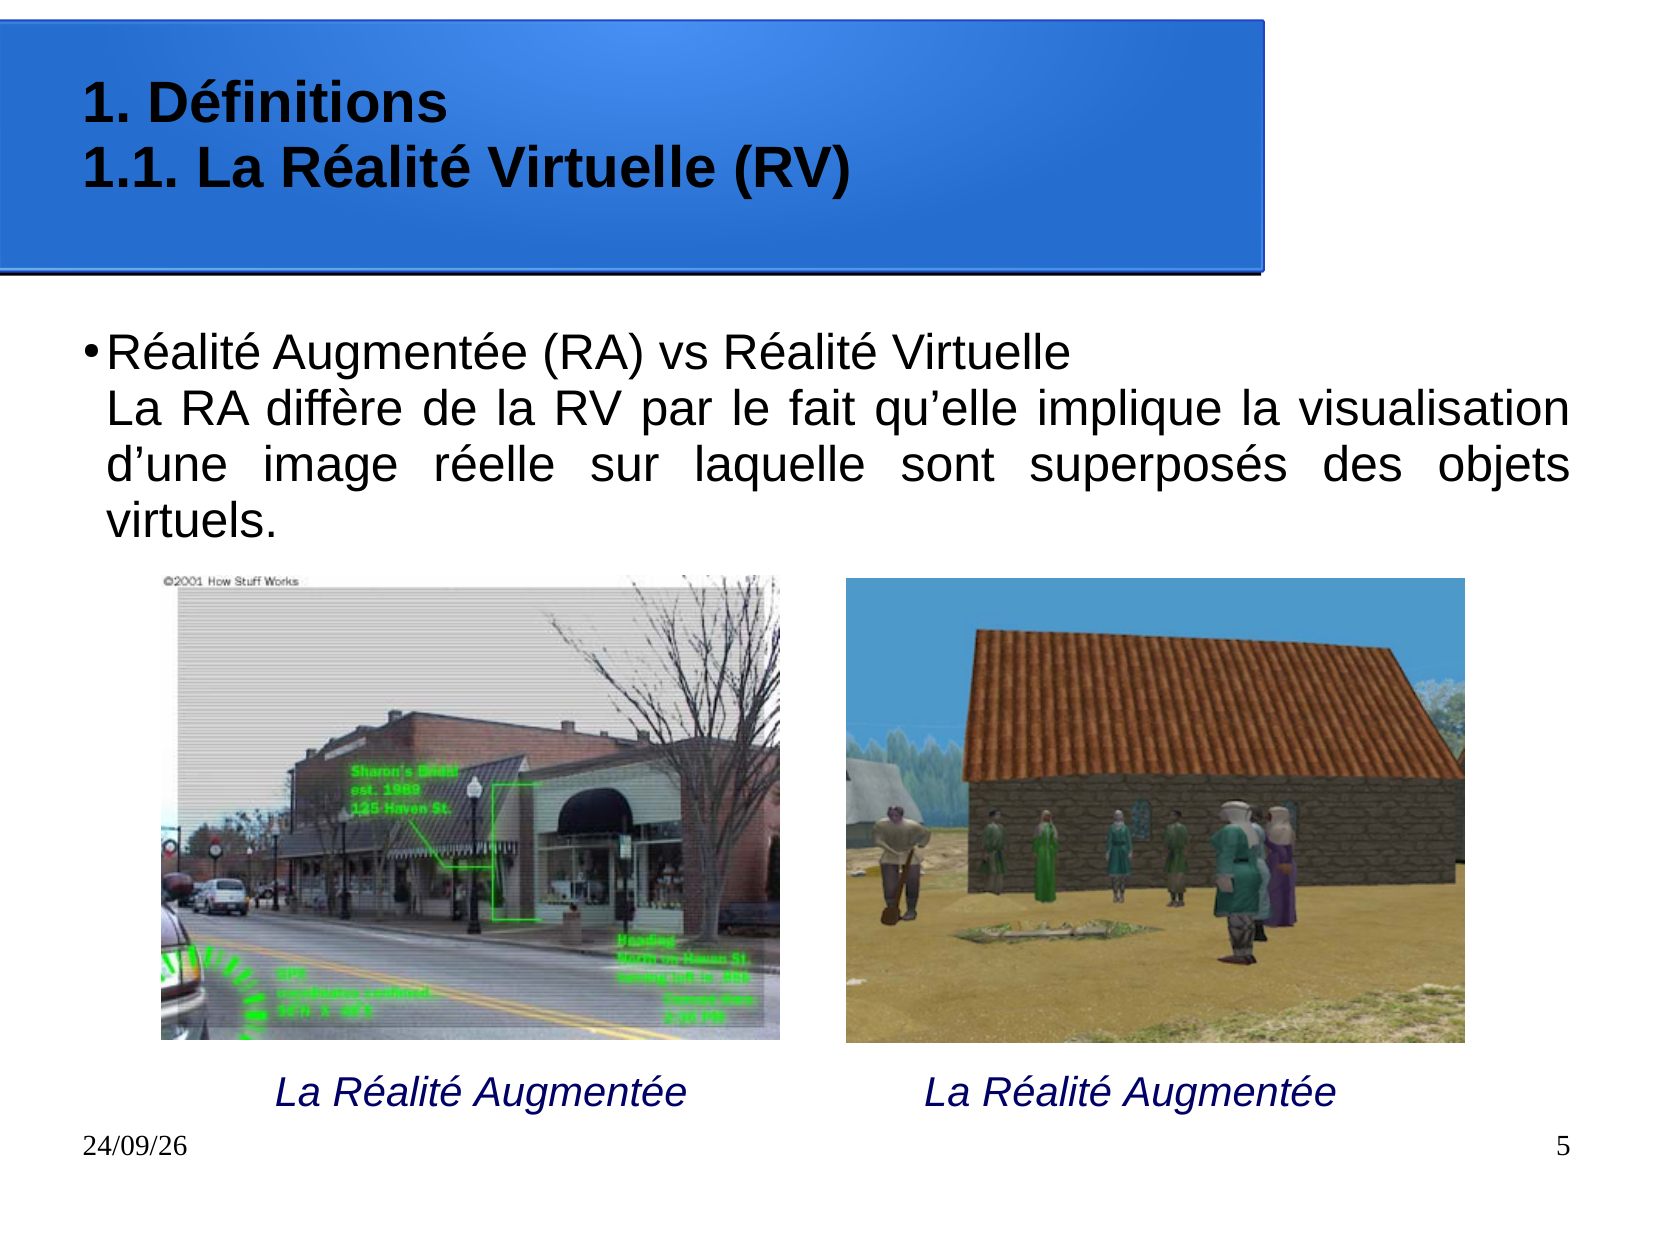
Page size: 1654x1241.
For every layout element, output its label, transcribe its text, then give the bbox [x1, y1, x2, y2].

title 1. Définitions 1.1. La Réalité Virtuelle (RV) [82, 69, 1264, 238]
subtitle Réalité Augmentée (RA) vs Réalité Virtuelle La RA diffère de la RV par le fait qu’elle implique la visualisation d’une image réelle sur laquelle sont superposés des objets virtuels. La Réalité Augmentée La Réalité Augmentée [82, 324, 1571, 1241]
picture [161, 575, 780, 1040]
picture [846, 578, 1465, 1043]
